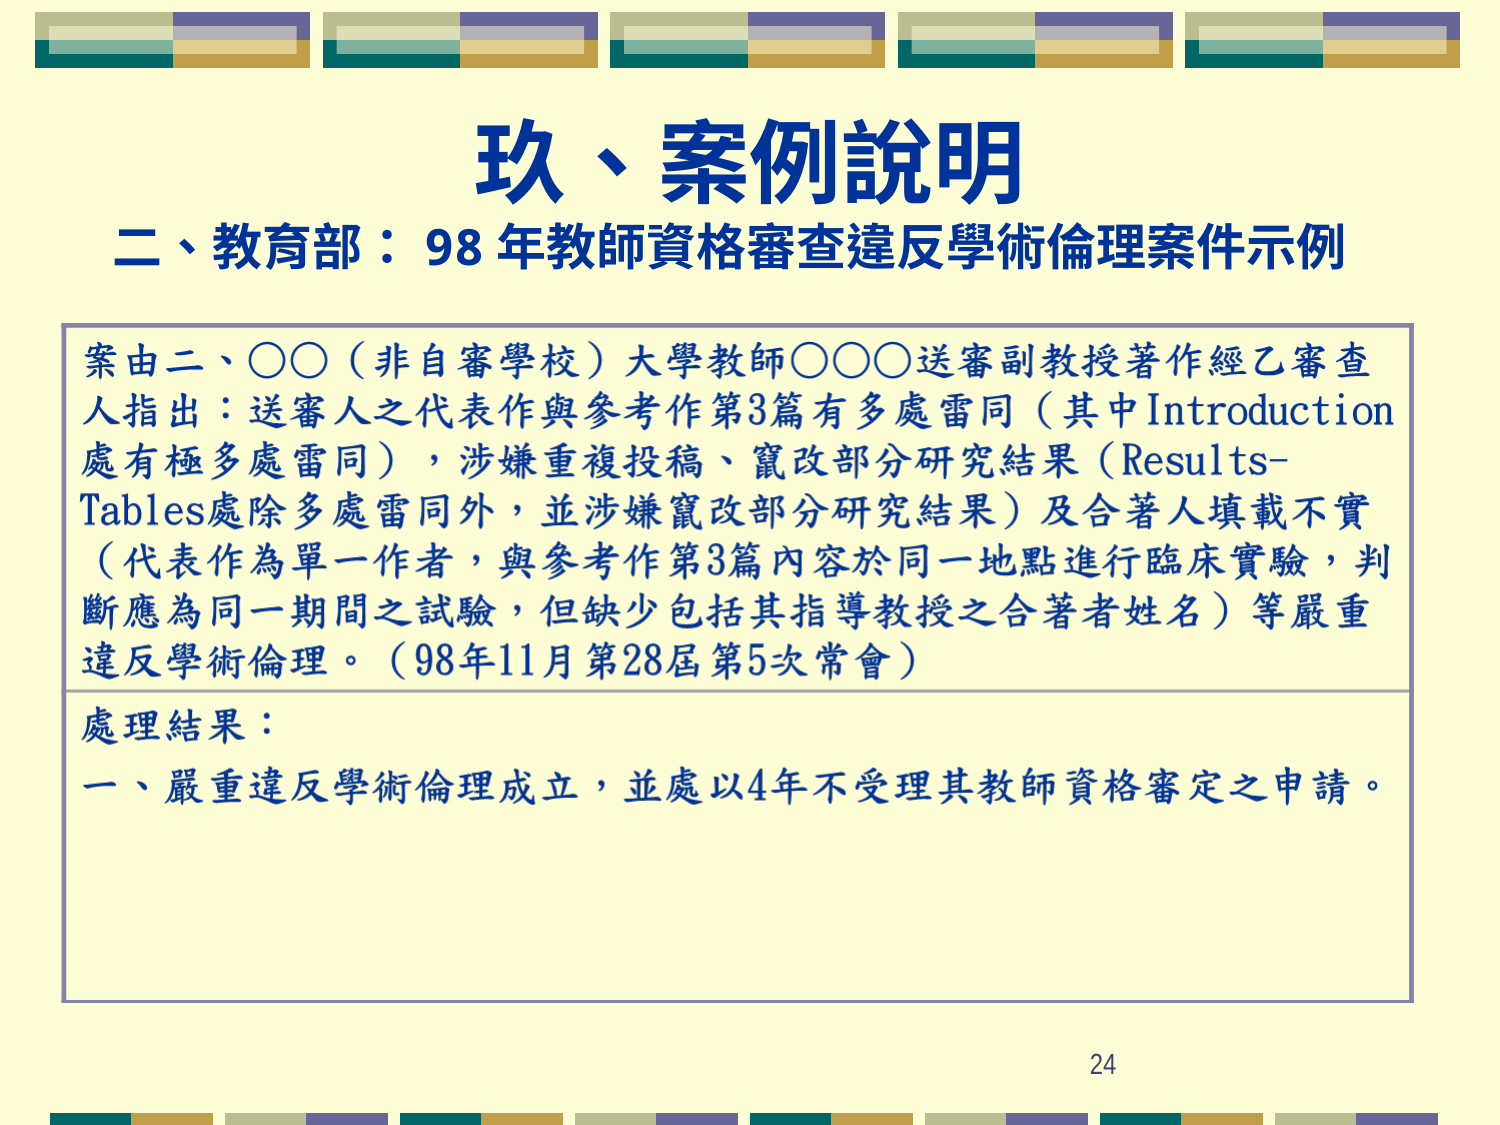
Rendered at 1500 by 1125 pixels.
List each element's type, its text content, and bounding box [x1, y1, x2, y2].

text_box 玖、案例說明 [113, 97, 1388, 220]
text_box [1074, 1012, 1388, 1088]
picture [53, 321, 1418, 1004]
list 二、教育部：98年教師資格審查違反學術倫理案件示例 [41, 208, 1447, 291]
